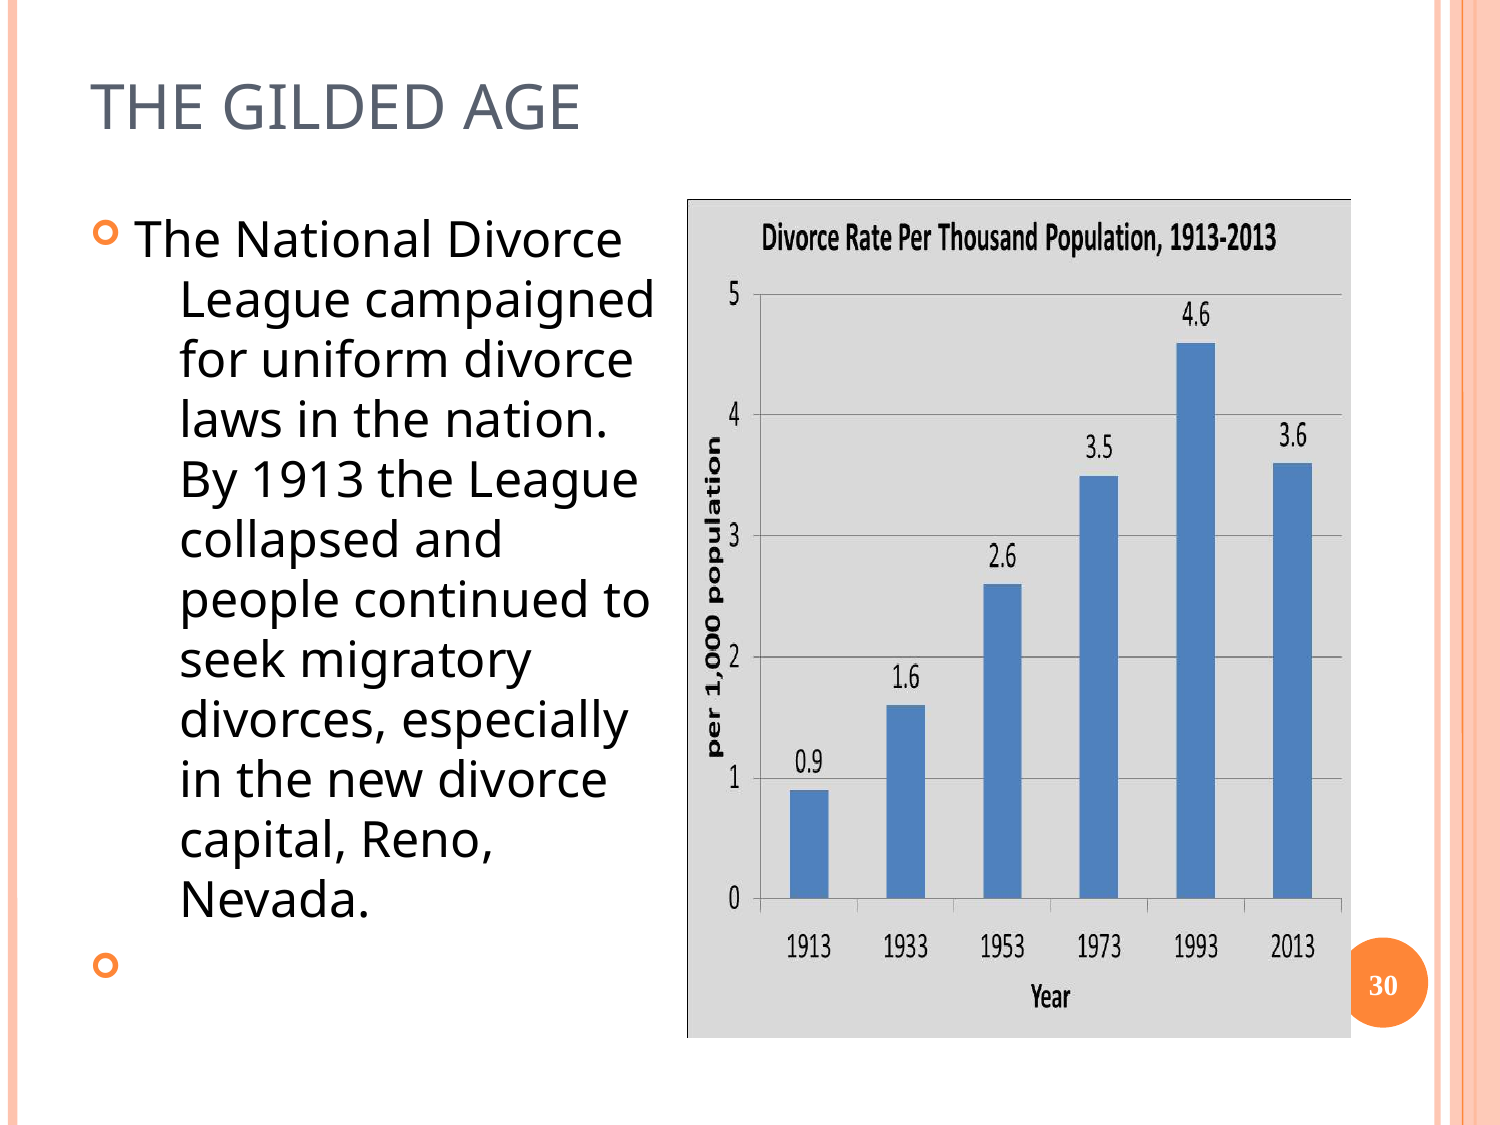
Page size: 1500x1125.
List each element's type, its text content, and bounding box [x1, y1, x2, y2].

text_box [1333, 940, 1434, 1027]
picture [687, 200, 1351, 1038]
title The Gilded Age [75, 45, 1300, 150]
list The National Divorce League campaigned for uniform divorce laws in the nation. By 1913 the League collapsed and people continued to seek migratory divorces, especially in the new divorce capital, Reno, Nevada. [75, 200, 676, 1013]
